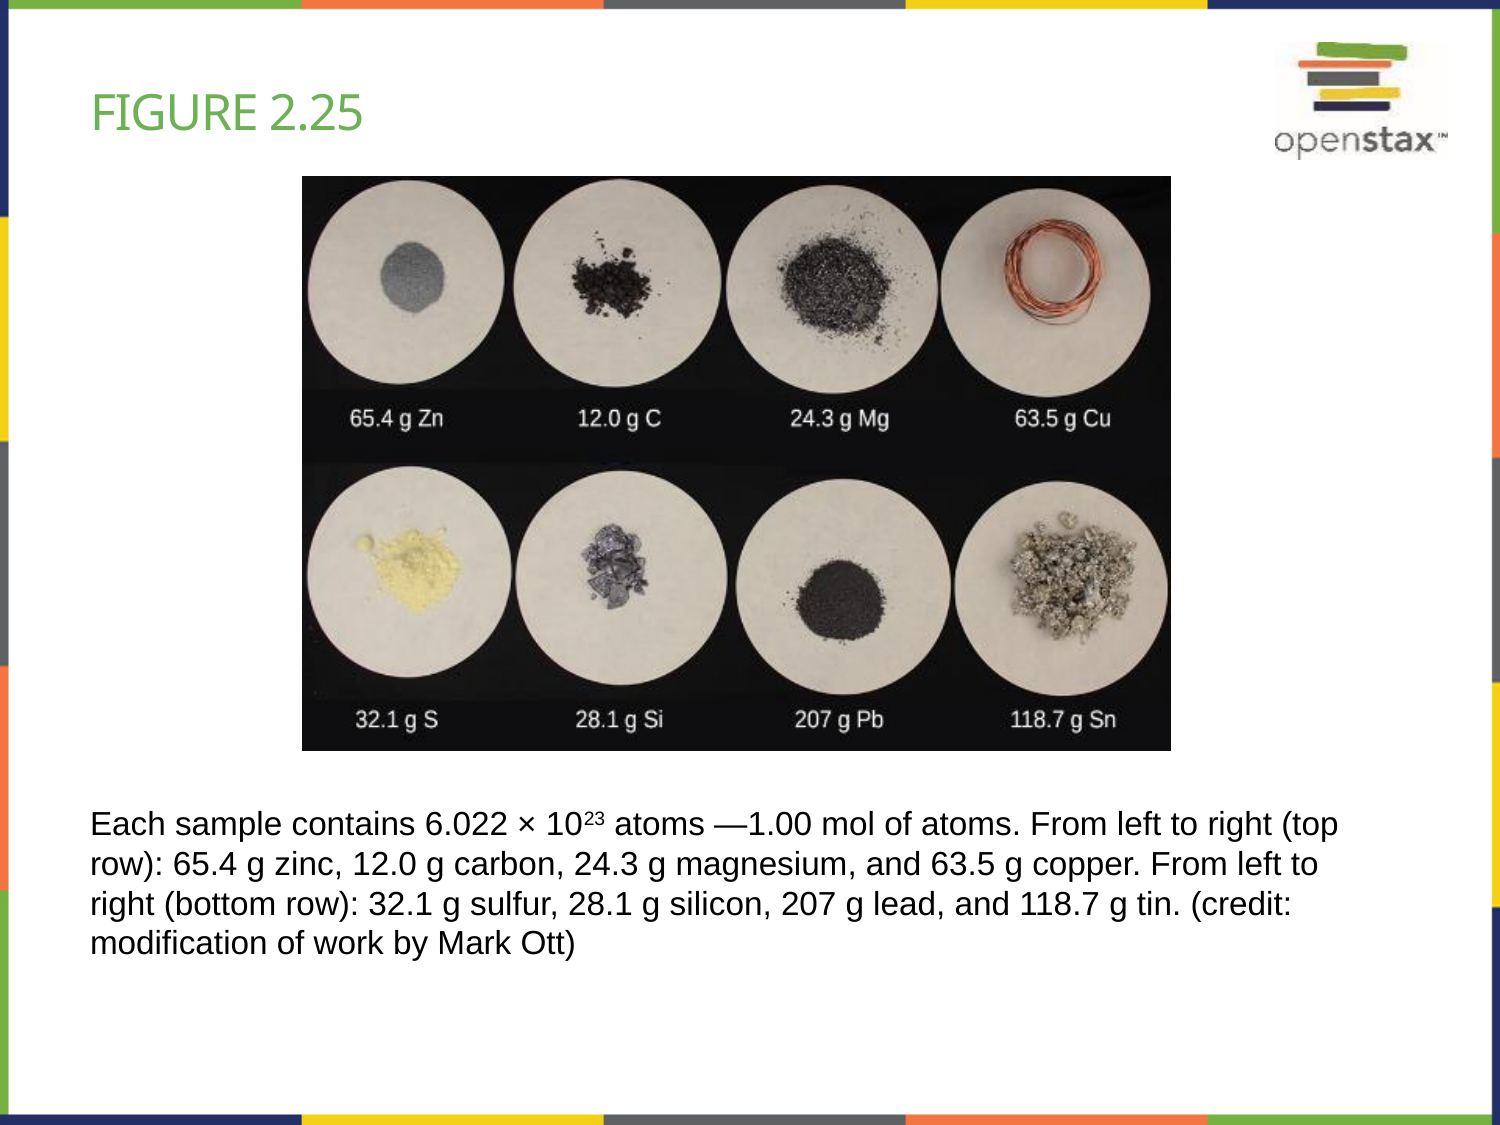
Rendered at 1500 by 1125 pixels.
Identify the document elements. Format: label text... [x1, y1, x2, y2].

text_box Figure 2.25 [75, 39, 1398, 148]
picture [0, 0, 1500, 1125]
text_box Each sample contains 6.022 × 1023 atoms —1.00 mol of atoms. From left to right (top row): 65.4 g zinc, 12.0 g carbon, 24.3 g magnesium, and 63.5 g copper. From left to right (bottom row): 32.1 g sulfur, 28.1 g silicon, 207 g lead, and 118.7 g tin. (credit: modification of work by Mark Ott) [75, 794, 1398, 986]
